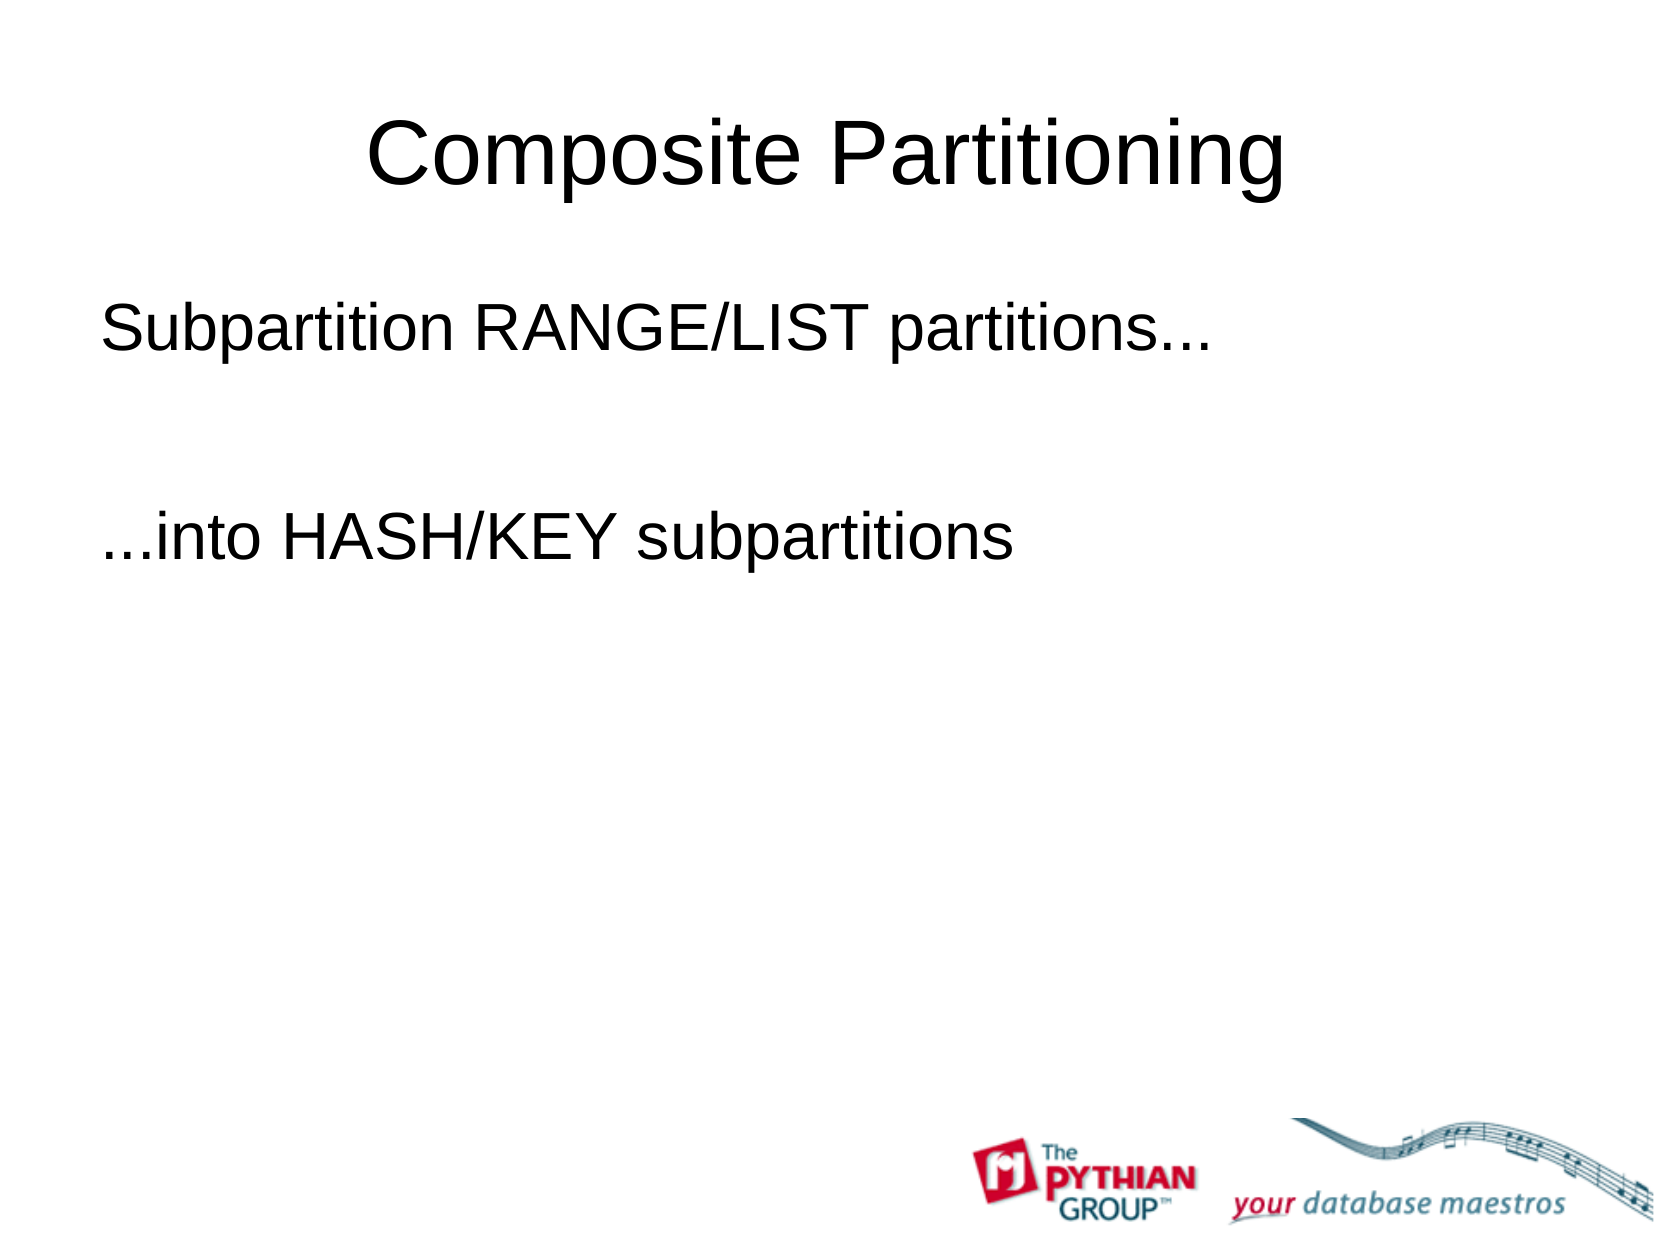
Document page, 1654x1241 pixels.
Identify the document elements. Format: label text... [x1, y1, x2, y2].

title Composite Partitioning [82, 49, 1571, 257]
picture [955, 1118, 1654, 1241]
list Subpartition RANGE/LIST partitions... ...into HASH/KEY subpartitions [82, 290, 1571, 1094]
